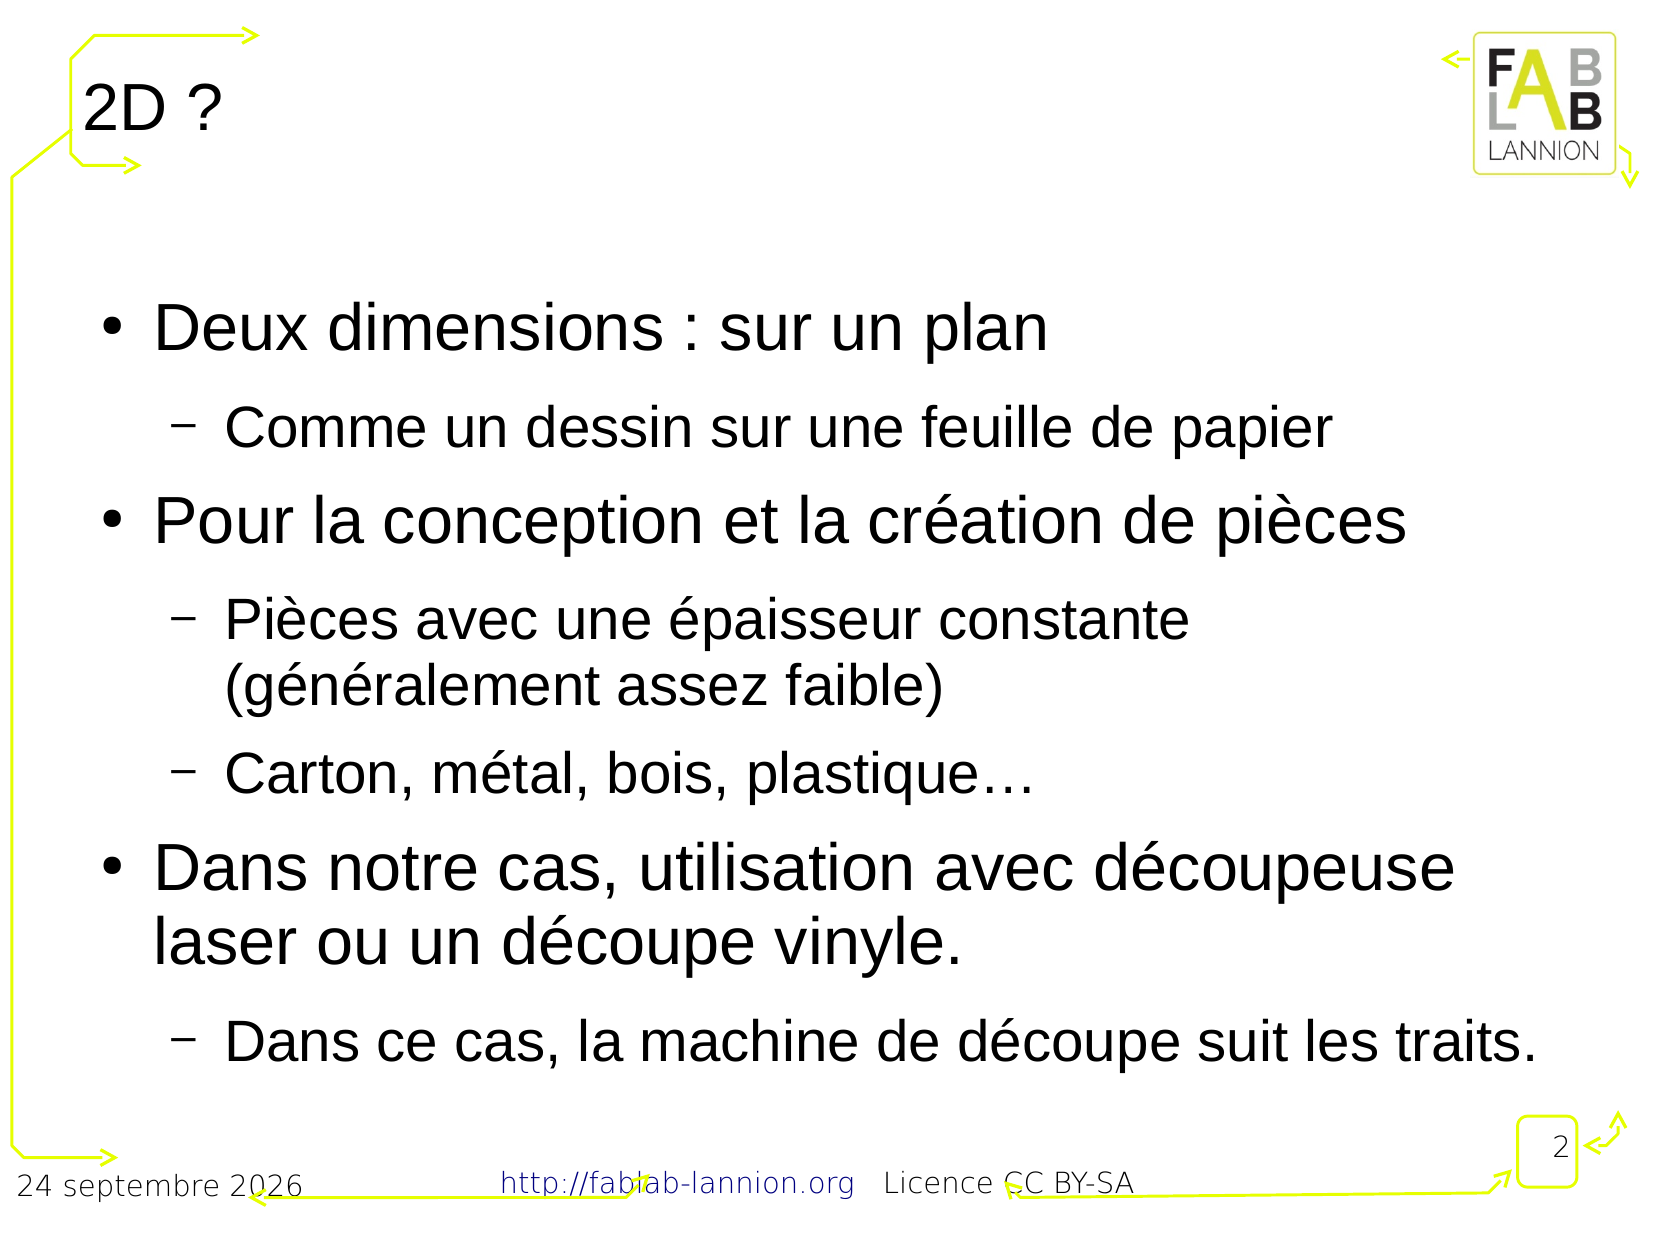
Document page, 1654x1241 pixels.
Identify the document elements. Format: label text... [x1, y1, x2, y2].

title 2D ? [82, 49, 1441, 166]
list Deux dimensions : sur un plan Comme un dessin sur une feuille de papier Pour la conception et la création de pièces Pièces avec une épaisseur constante (généralement assez faible) Carton, métal, bois, plastique… Dans notre cas, utilisation avec découpeuse laser ou un découpe vinyle. Dans ce cas, la machine de découpe suit les traits. [82, 290, 1571, 1010]
picture [1470, 29, 1619, 178]
